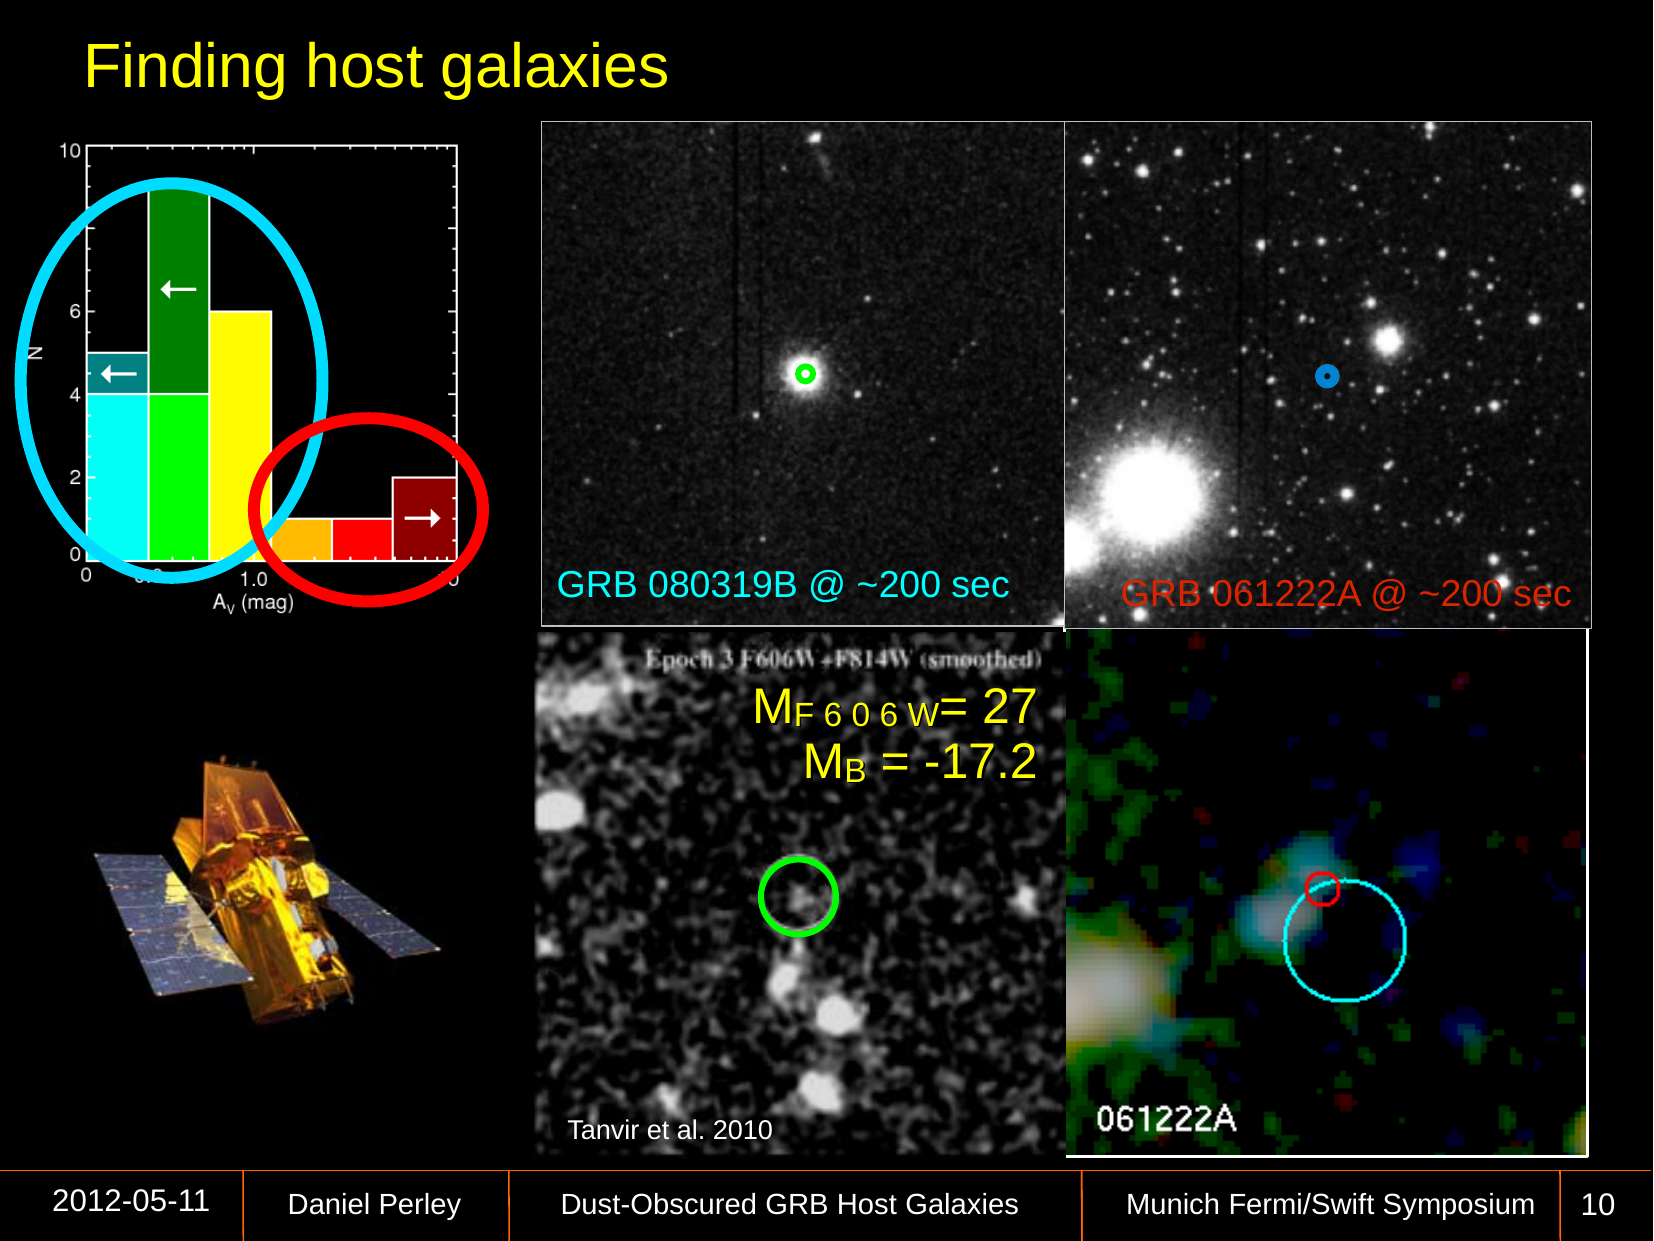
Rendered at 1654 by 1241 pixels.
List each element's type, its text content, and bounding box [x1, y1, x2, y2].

title Finding host galaxies [83, 25, 1573, 107]
picture [14, 394, 485, 624]
text_box GRB 080319B @ ~200 sec [541, 555, 1038, 613]
picture [541, 122, 1064, 626]
picture [72, 730, 464, 1082]
picture [27, 190, 316, 571]
text_box GRB 061222A @ ~200 sec [1105, 564, 1591, 622]
text_box MF 6 0 6 W= 27 MB = -17.2 [659, 670, 1053, 841]
picture [14, 137, 485, 482]
picture [260, 439, 309, 527]
text_box Tanvir et al. 2010 [552, 1107, 886, 1158]
picture [268, 425, 476, 595]
picture [533, 629, 1587, 1158]
picture [1065, 122, 1591, 628]
